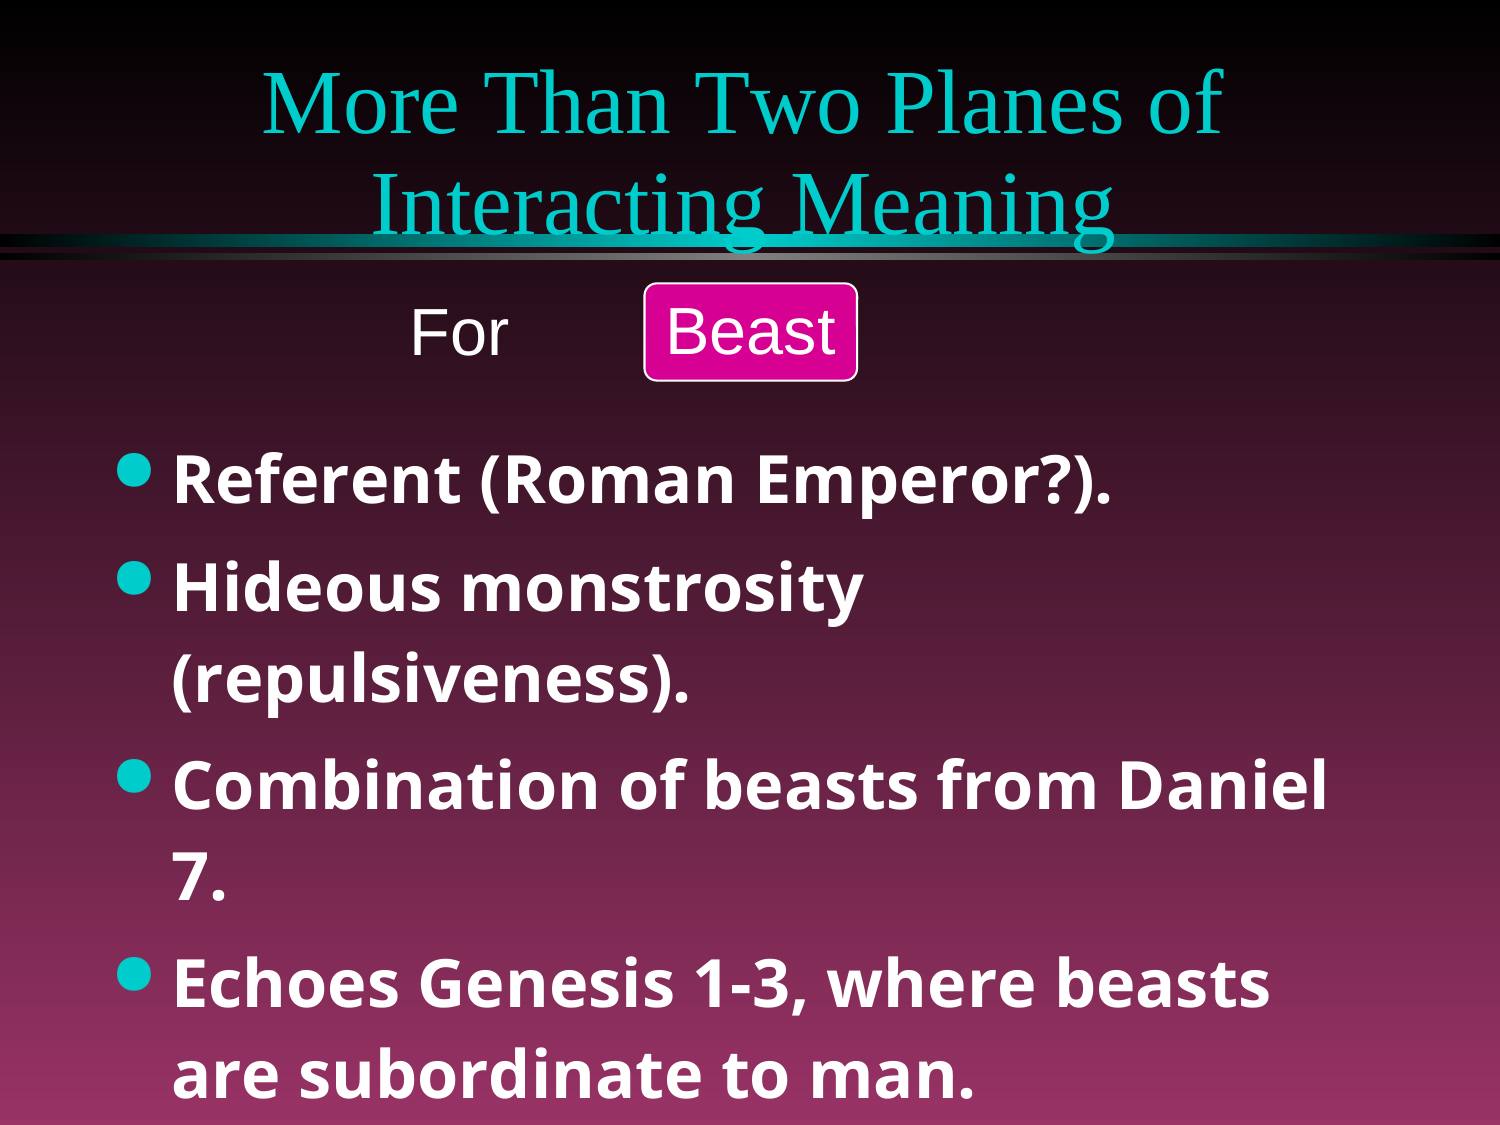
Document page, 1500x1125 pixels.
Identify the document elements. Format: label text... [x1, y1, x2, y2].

text_box Beast [677, 313, 697, 328]
text_box For [394, 287, 672, 378]
text_box Beast [647, 283, 858, 381]
list Referent (Roman Emperor?). Hideous monstrosity (repulsiveness). Combination of beasts from Daniel 7. Echoes Genesis 1-3, where beasts are subordinate to man. [99, 425, 1388, 1001]
title More Than Two Planes of Interacting Meaning [99, 43, 1388, 263]
text_box Beast [677, 332, 700, 349]
